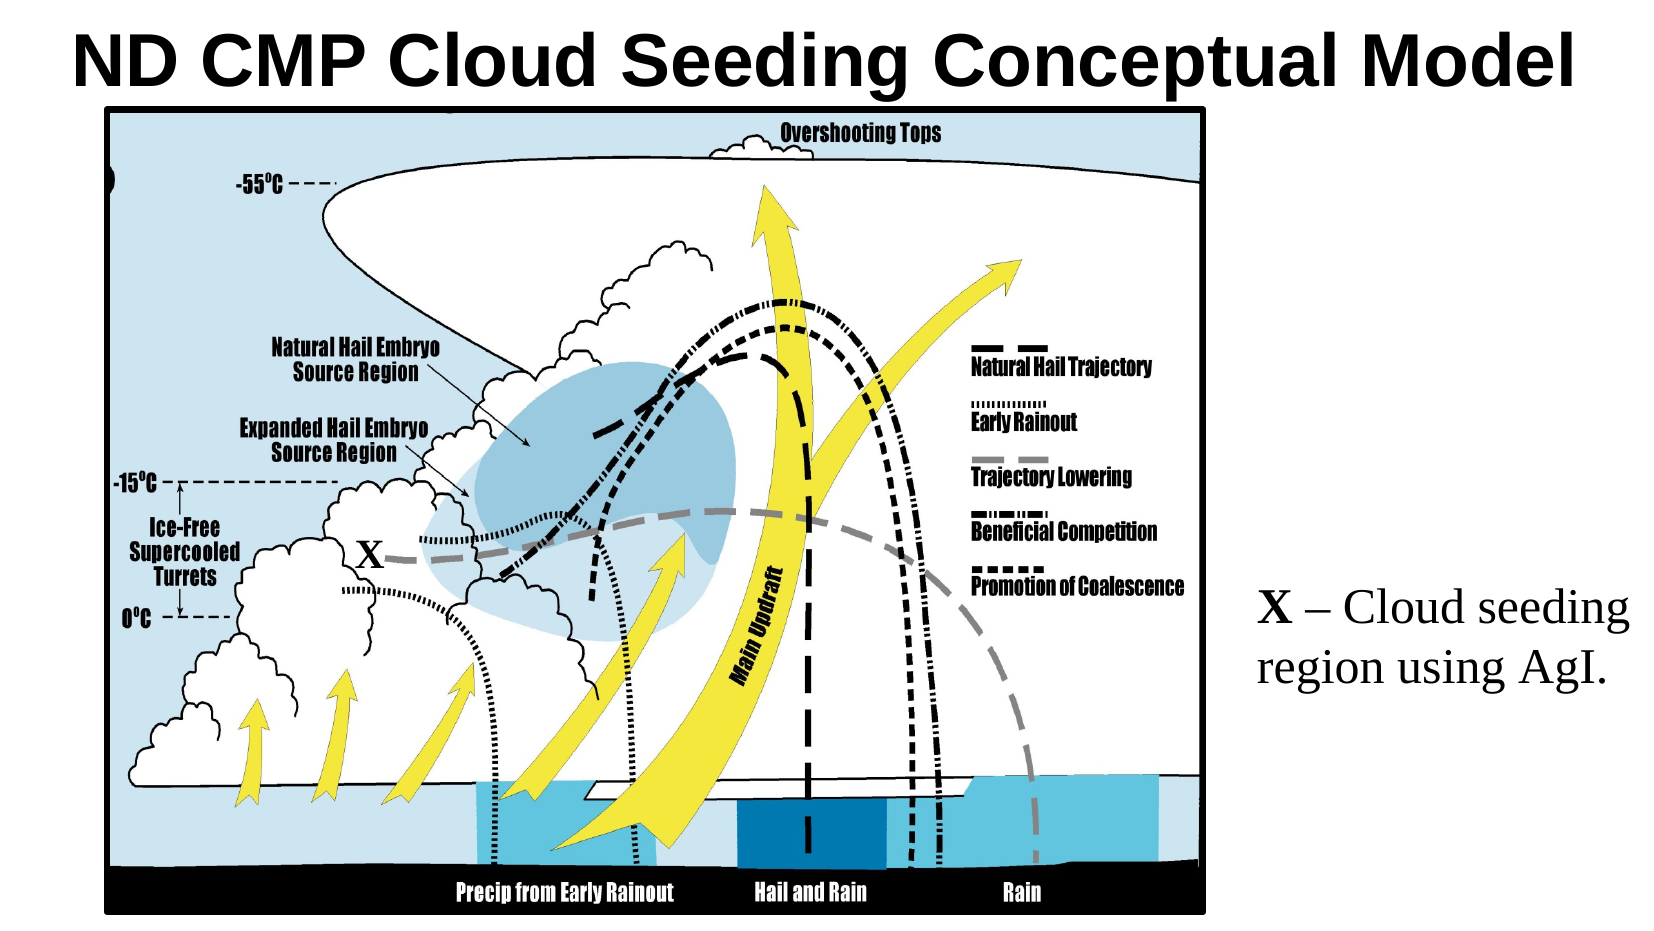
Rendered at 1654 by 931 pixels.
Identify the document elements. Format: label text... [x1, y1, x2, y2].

text_box X [351, 525, 388, 579]
text_box X – Cloud seeding region using AgI. [1237, 572, 1651, 901]
picture [109, 112, 1201, 909]
title ND CMP Cloud Seeding Conceptual Model [0, 5, 1654, 107]
